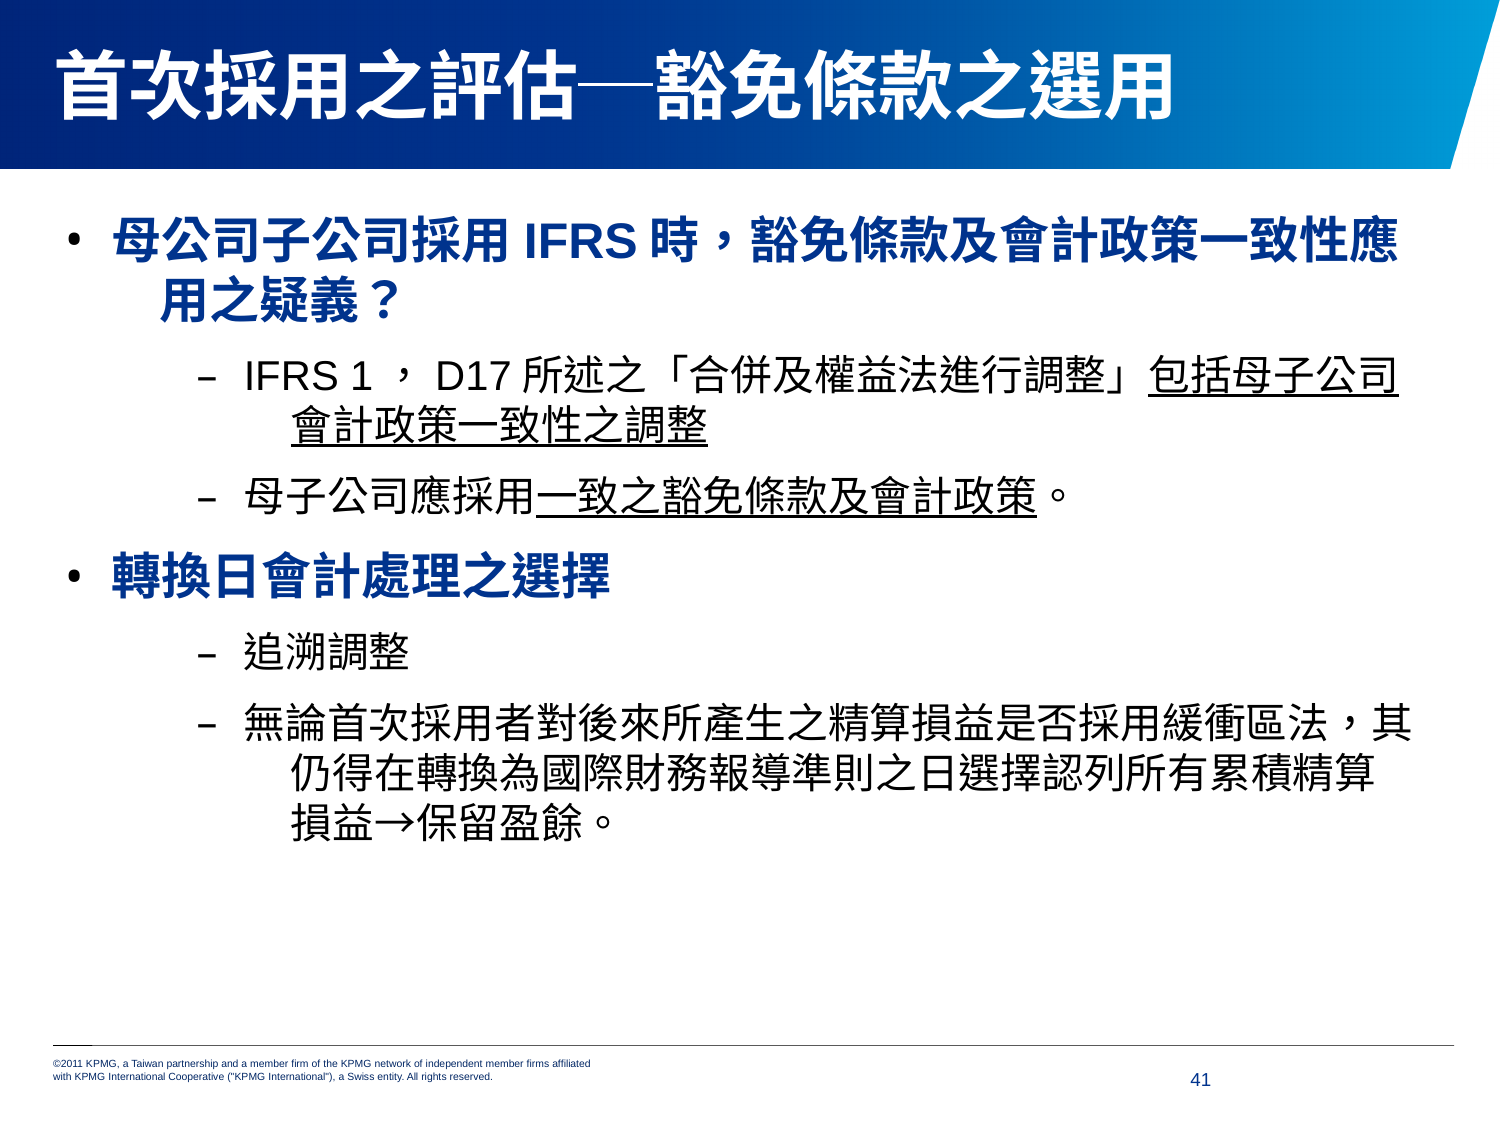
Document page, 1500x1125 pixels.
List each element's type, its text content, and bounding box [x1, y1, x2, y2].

list 母公司子公司採用IFRS時，豁免條款及會計政策一致性應用之疑義？ IFRS 1，D17所述之「合併及權益法進行調整」包括母子公司會計政策一致性之調整 母子公司應採用一致之豁免條款及會計政策。 轉換日會計處理之選擇 追溯調整 無論首次採用者對後來所產生之精算損益是否採用緩衝區法，其仍得在轉換為國際財務報導準則之日選擇認列所有累積精算損益→保留盈餘。 [64, 208, 1415, 934]
text_box [1175, 1060, 1447, 1106]
title 首次採用之評估─豁免條款之選用 [53, 19, 1456, 149]
